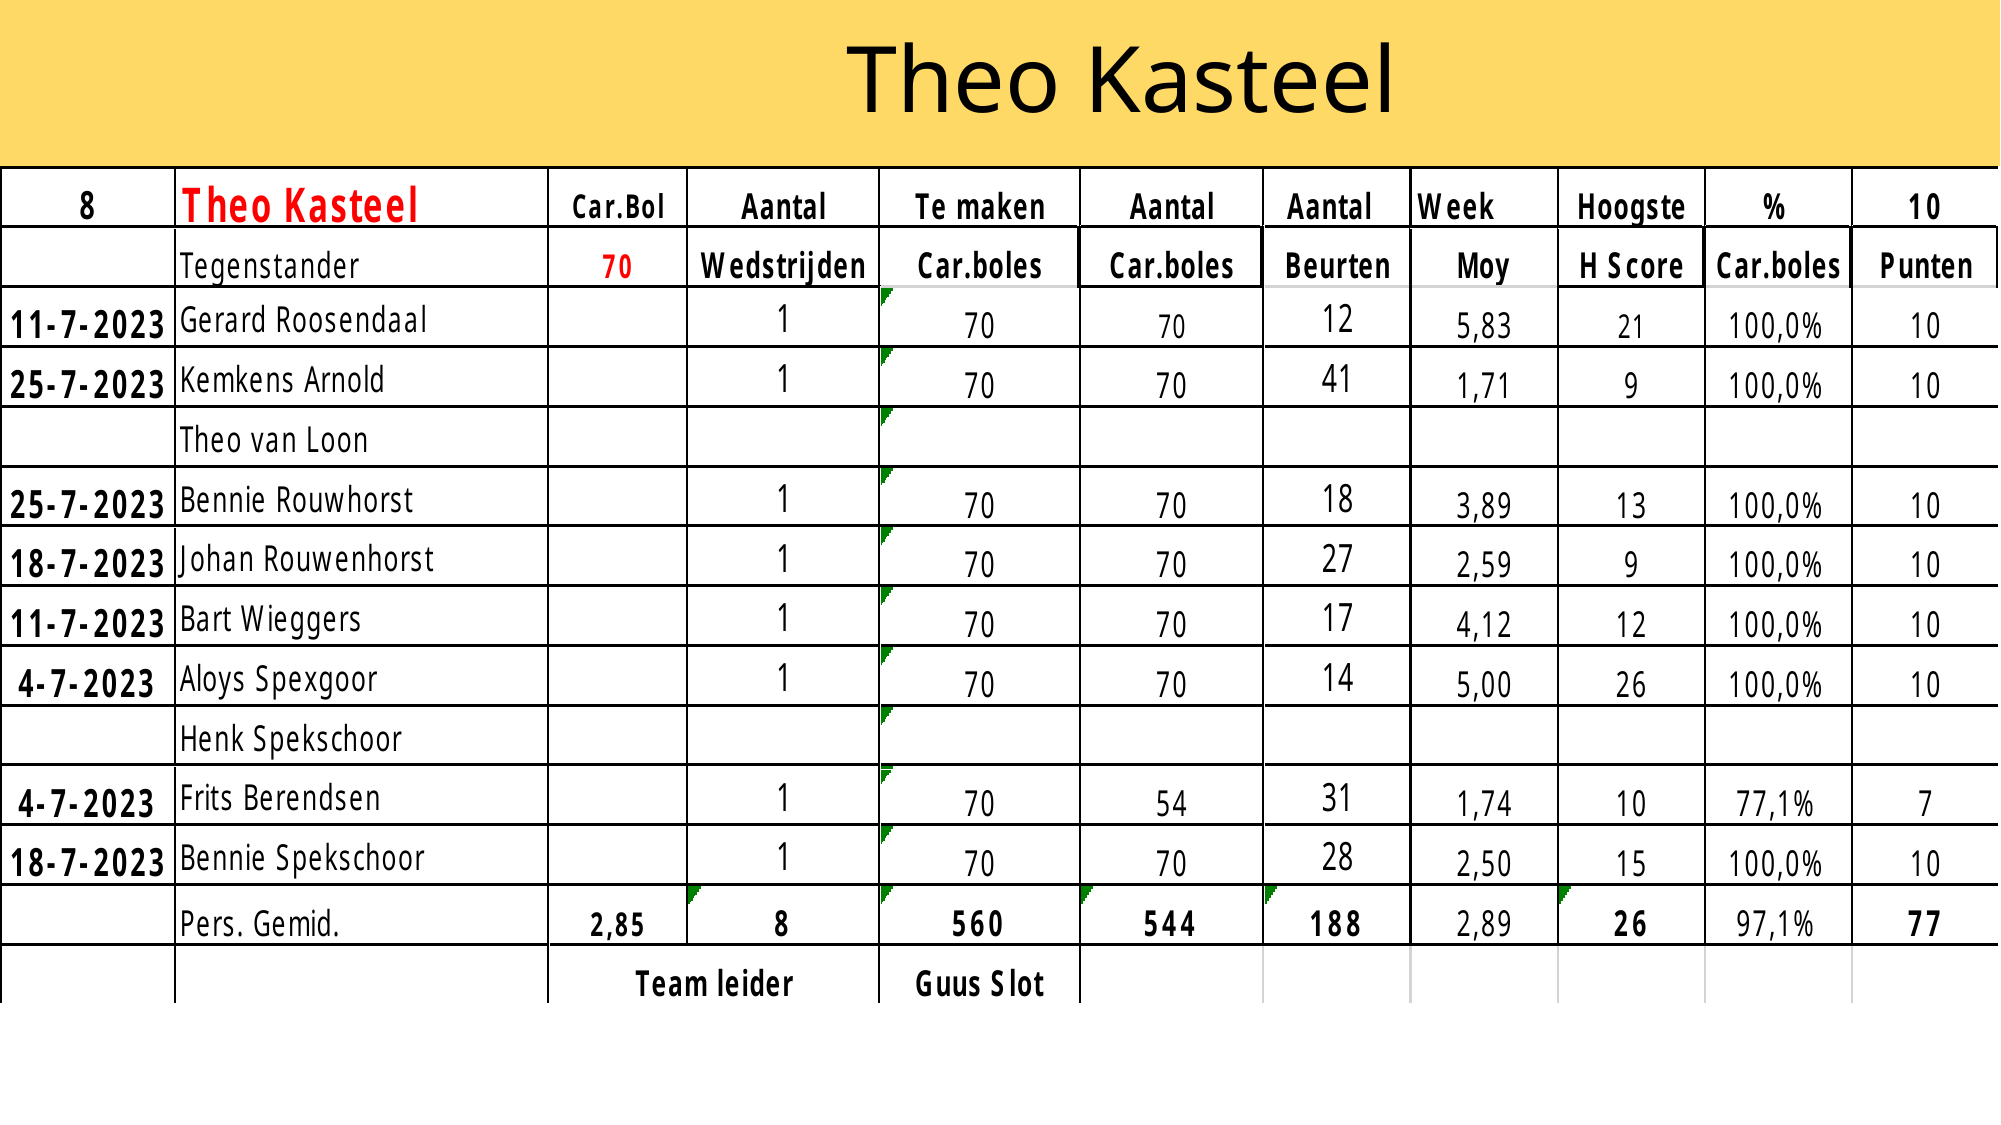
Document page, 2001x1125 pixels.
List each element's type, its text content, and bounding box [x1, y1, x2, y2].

title Theo Kasteel [0, 0, 2000, 165]
picture [0, 165, 2000, 1006]
